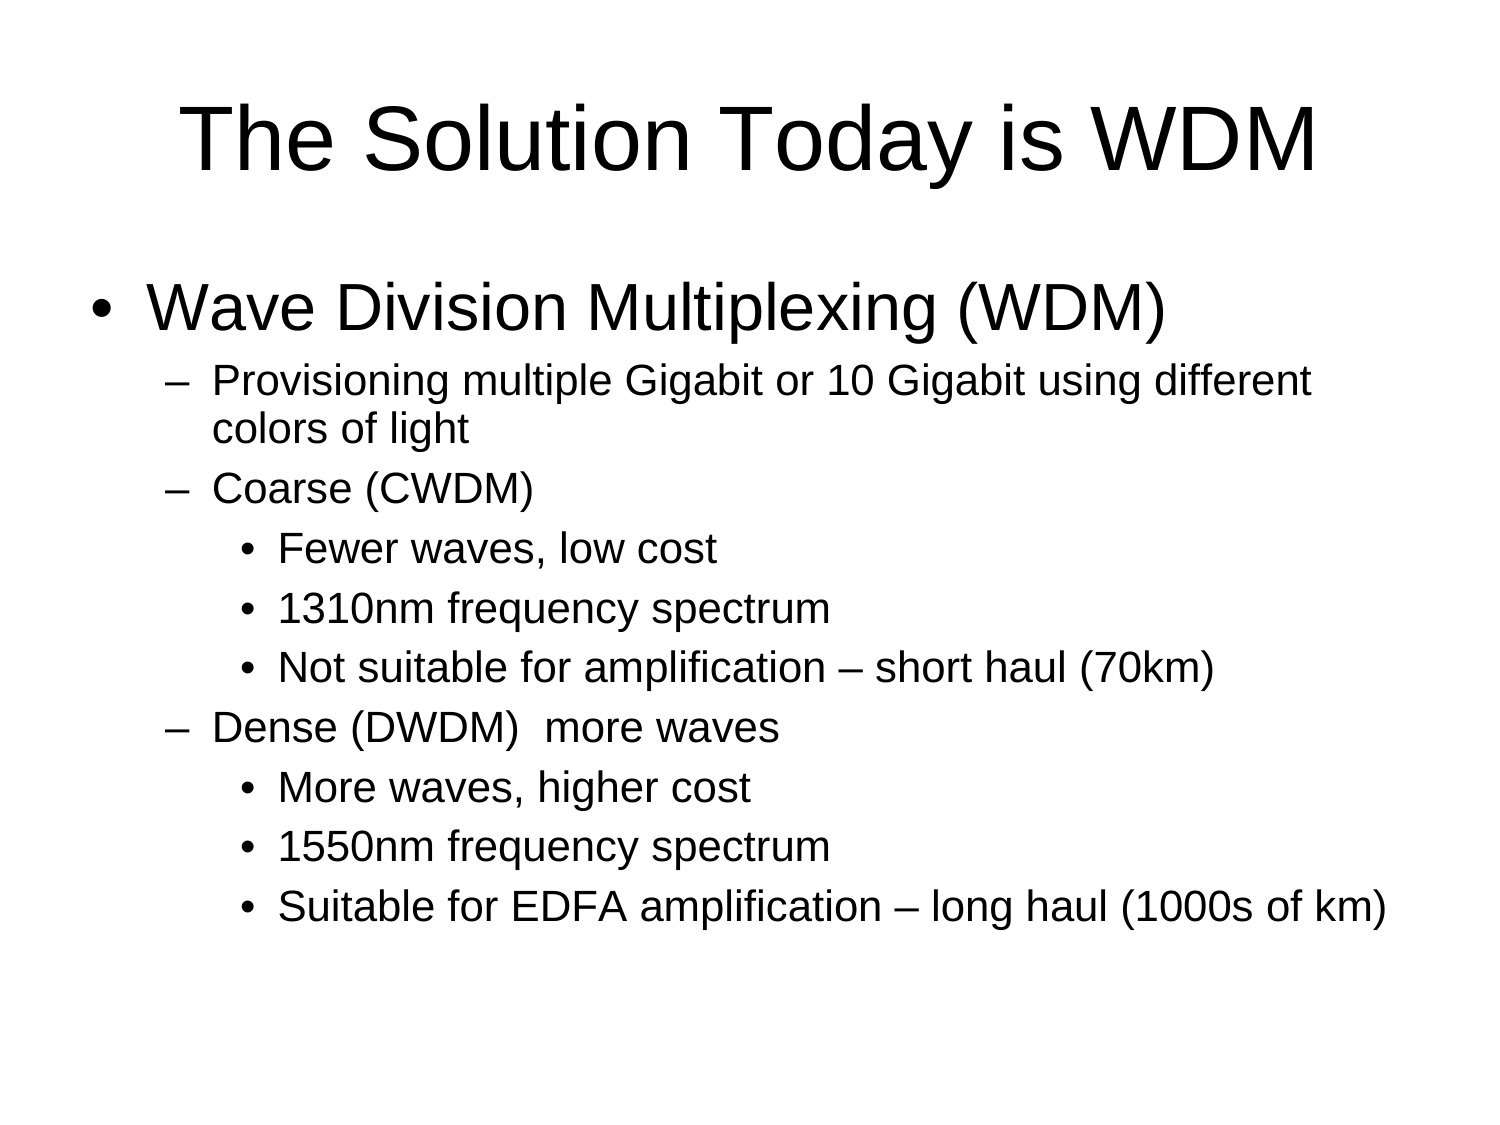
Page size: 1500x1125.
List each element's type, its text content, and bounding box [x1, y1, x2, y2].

list Wave Division Multiplexing (WDM) Provisioning multiple Gigabit or 10 Gigabit using different colors of light Coarse (CWDM) Fewer waves, low cost 1310nm frequency spectrum Not suitable for amplification – short haul (70km) Dense (DWDM) more waves More waves, higher cost 1550nm frequency spectrum Suitable for EDFA amplification – long haul (1000s of km) [75, 262, 1426, 1000]
title The Solution Today is WDM [75, 45, 1426, 233]
